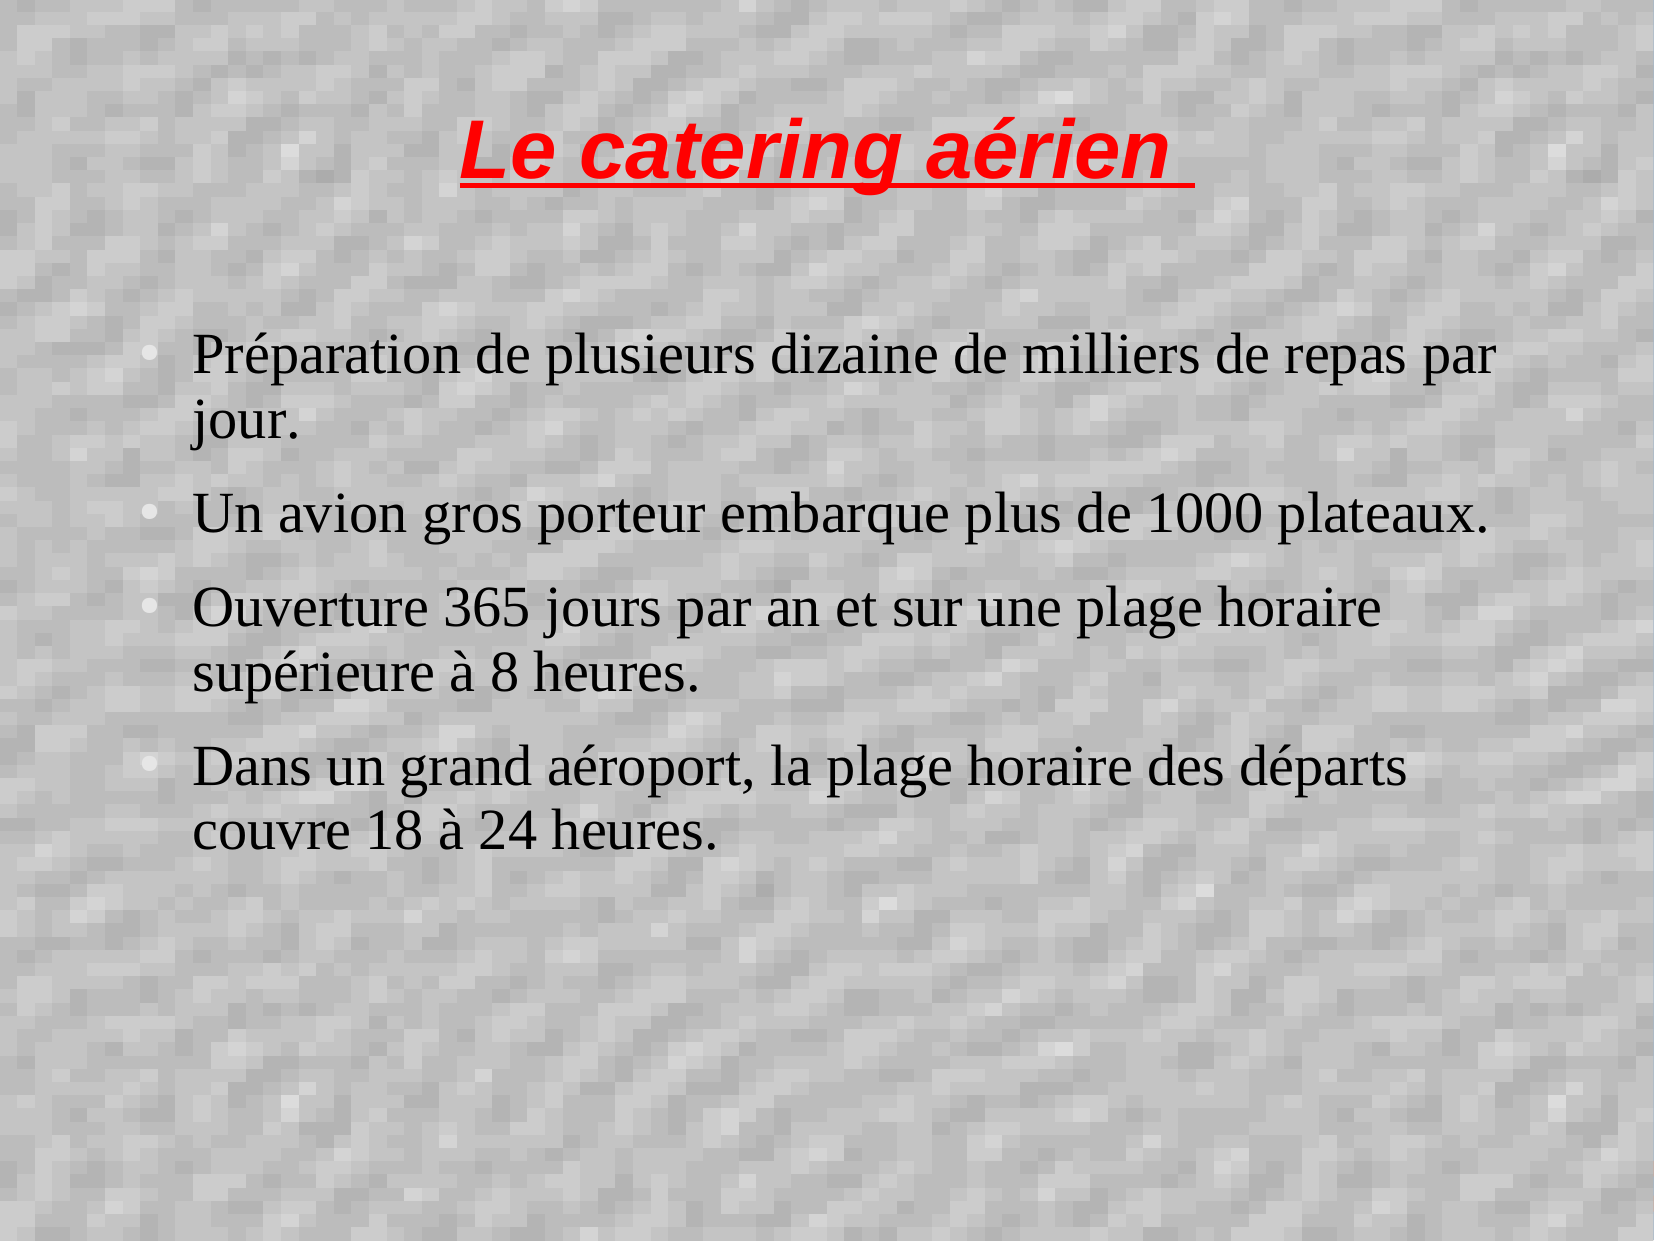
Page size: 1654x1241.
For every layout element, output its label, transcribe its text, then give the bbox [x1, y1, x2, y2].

list Préparation de plusieurs dizaine de milliers de repas par jour. Un avion gros porteur embarque plus de 1000 plateaux. Ouverture 365 jours par an et sur une plage horaire supérieure à 8 heures. Dans un grand aéroport, la plage horaire des départs couvre 18 à 24 heures. [121, 322, 1561, 1132]
title Le catering aérien [121, 46, 1534, 254]
picture [0, 0, 1654, 1241]
